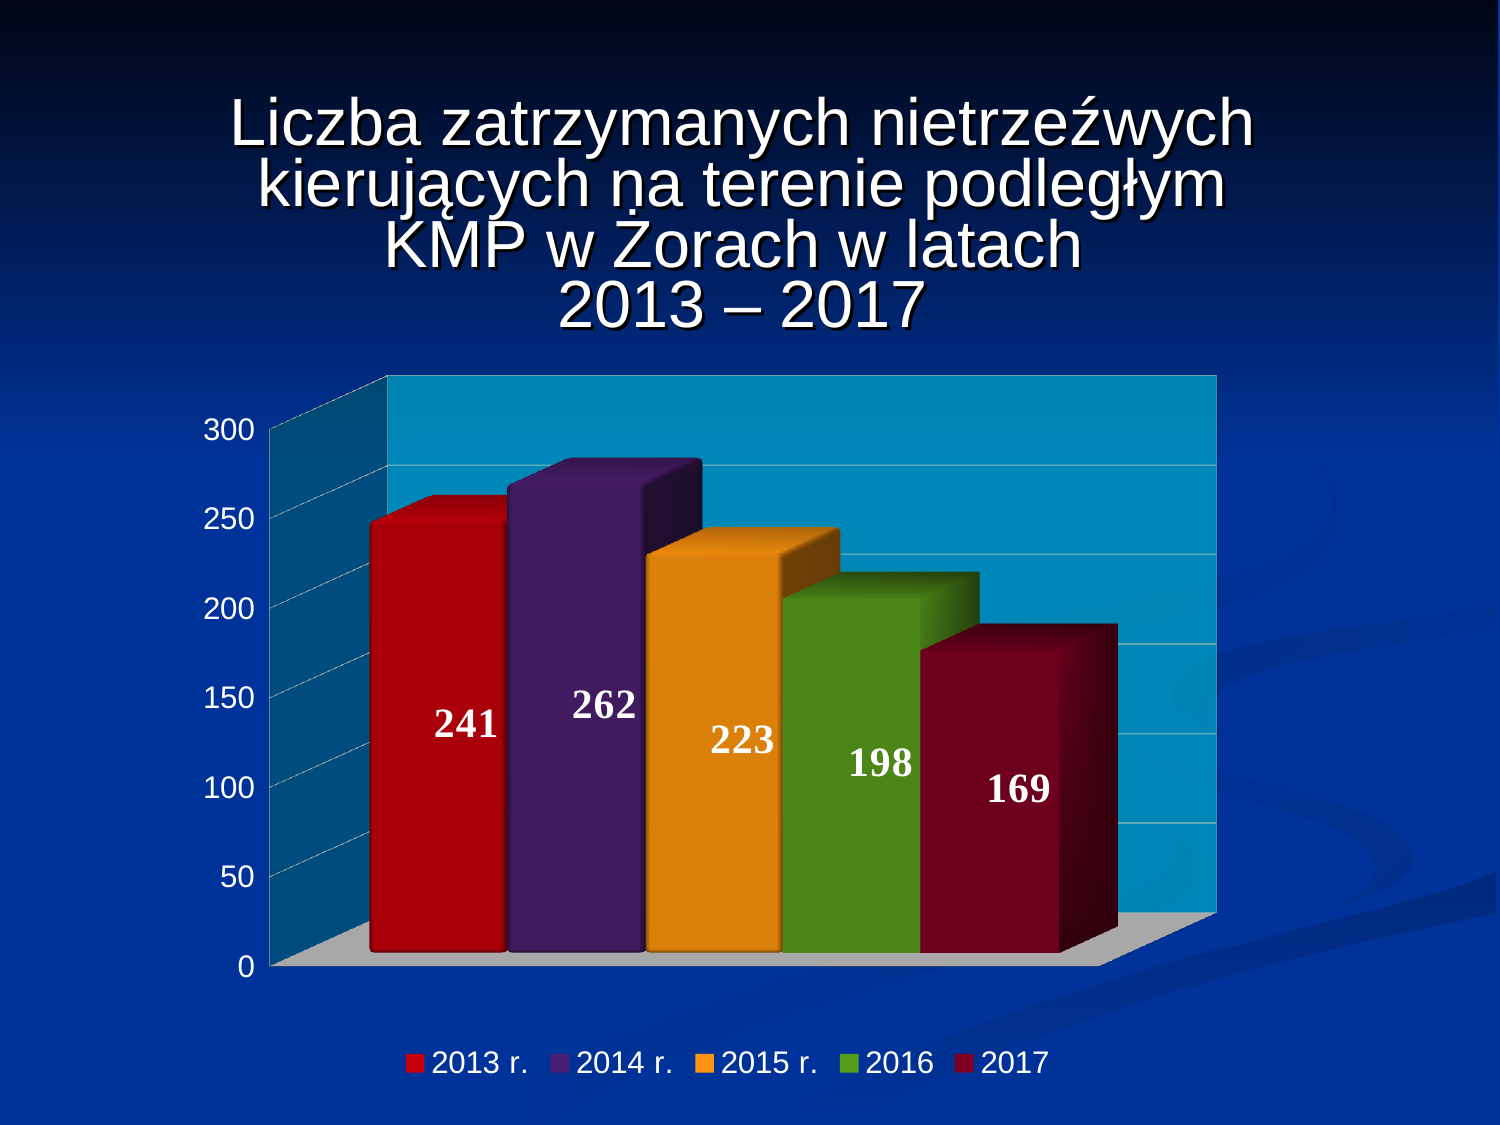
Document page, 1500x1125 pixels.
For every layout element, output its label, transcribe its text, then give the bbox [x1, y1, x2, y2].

chart [188, 342, 1267, 1087]
title Liczba zatrzymanych nietrzeźwych kierujących na terenie podległym KMP w Żorach w latach 2013 – 2017 [68, 59, 1418, 318]
